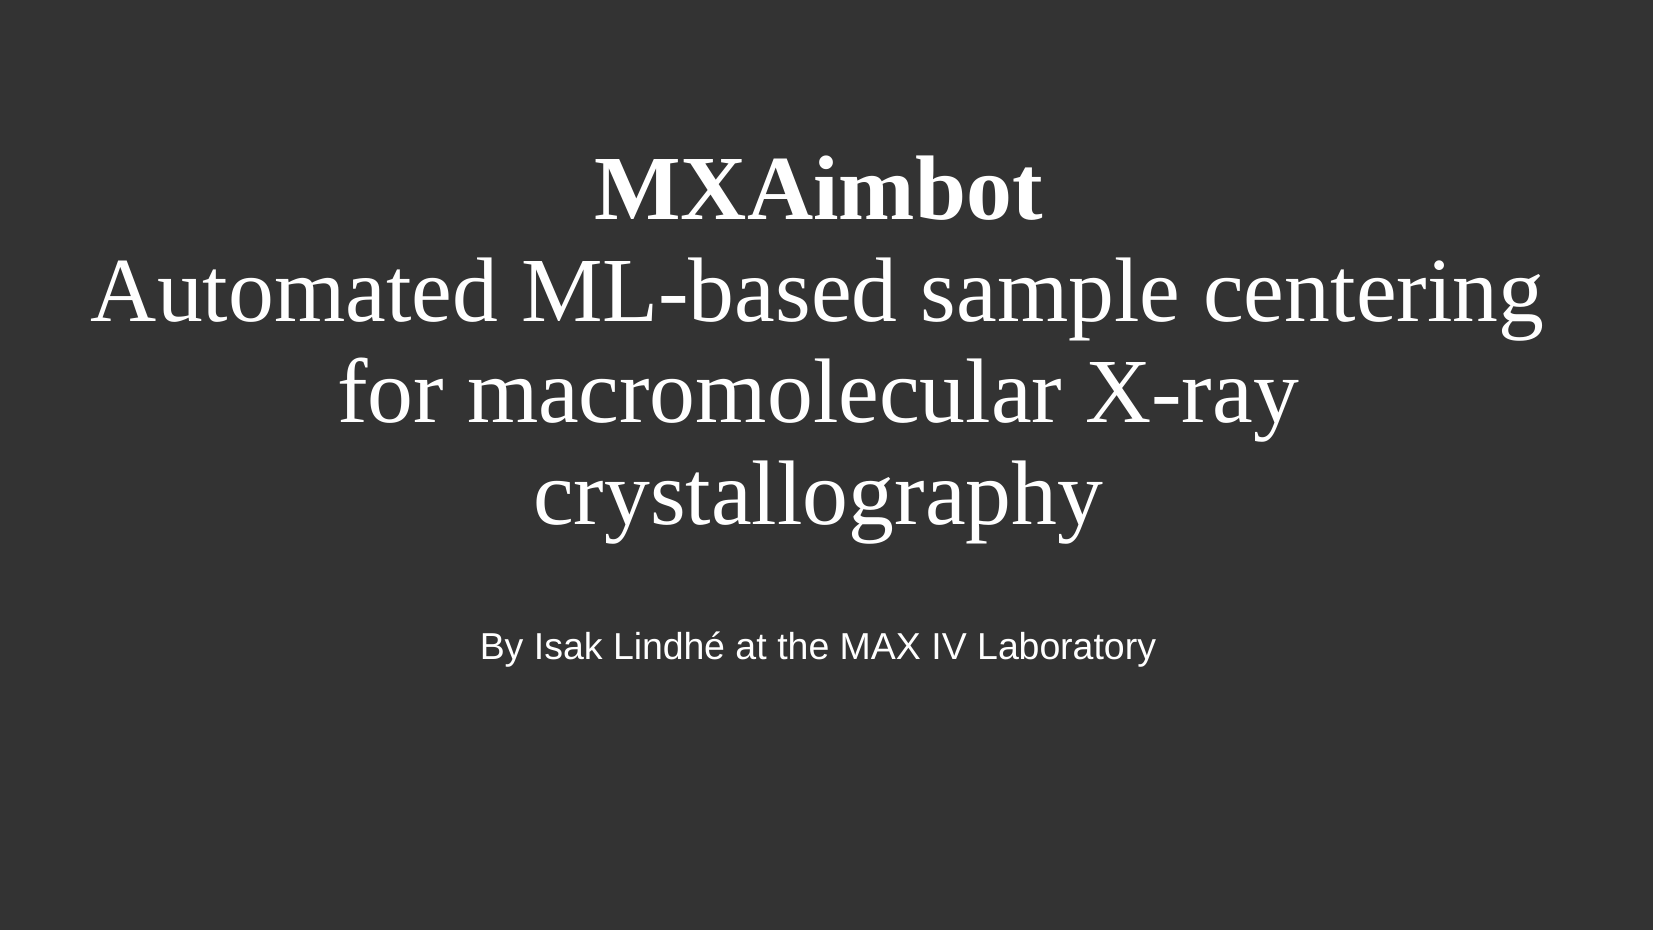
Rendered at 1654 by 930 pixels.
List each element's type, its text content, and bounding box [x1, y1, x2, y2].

text_box By Isak Lindhé at the MAX IV Laboratory [465, 618, 1186, 676]
title MXAimbot Automated ML-based sample centering for macromolecular X-ray crystallography [75, 138, 1563, 545]
